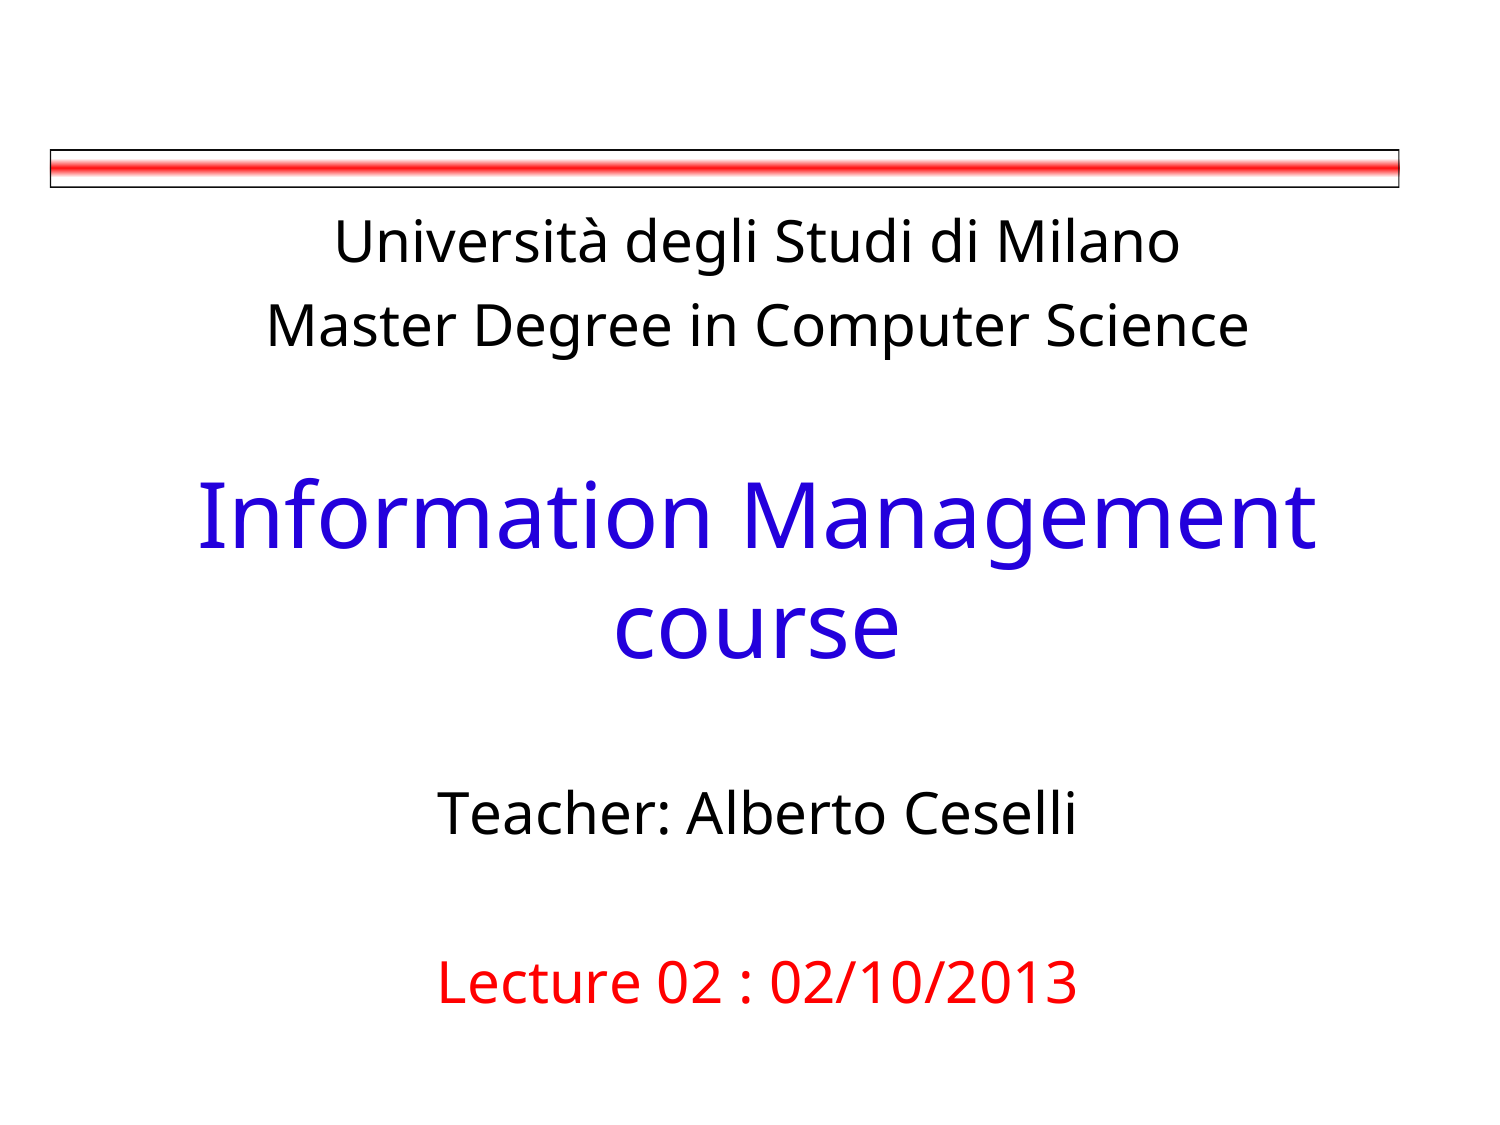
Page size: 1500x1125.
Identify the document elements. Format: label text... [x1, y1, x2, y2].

subtitle Università degli Studi di Milano Master Degree in Computer Science Information Management course Teacher: Alberto Ceselli Lecture 02 : 02/10/2013 [124, 55, 1391, 1125]
